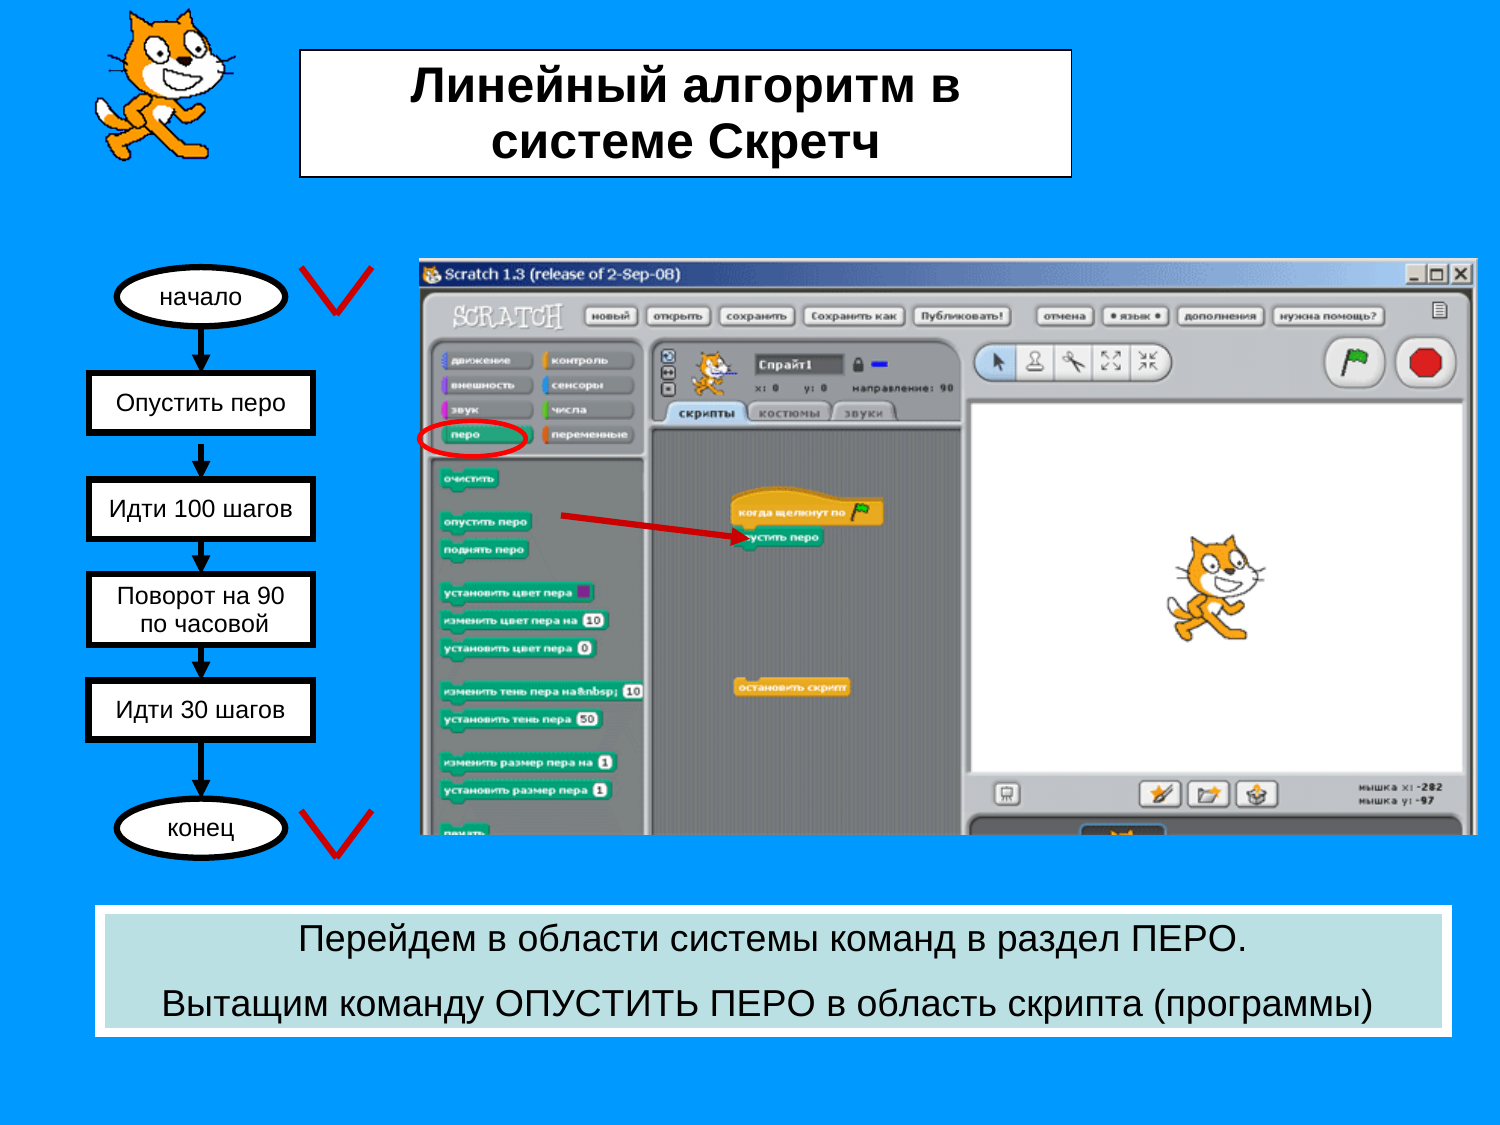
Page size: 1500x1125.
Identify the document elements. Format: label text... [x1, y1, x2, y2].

text_box Линейный алгоритм в системе Скретч [300, 49, 1072, 177]
text_box начало [116, 267, 286, 327]
picture [419, 258, 1478, 835]
text_box Идти 100 шагов [88, 479, 314, 539]
text_box Опустить перо [88, 373, 314, 433]
text_box Перейдем в области системы команд в раздел ПЕРО. Вытащим команду ОПУСТИТЬ ПЕРО в область скрипта (программы) [99, 909, 1447, 1033]
text_box конец [116, 798, 286, 858]
text_box Поворот на 90 по часовой [88, 574, 314, 646]
picture [75, 0, 284, 177]
picture [422, 424, 523, 453]
text_box Идти 30 шагов [88, 680, 313, 740]
